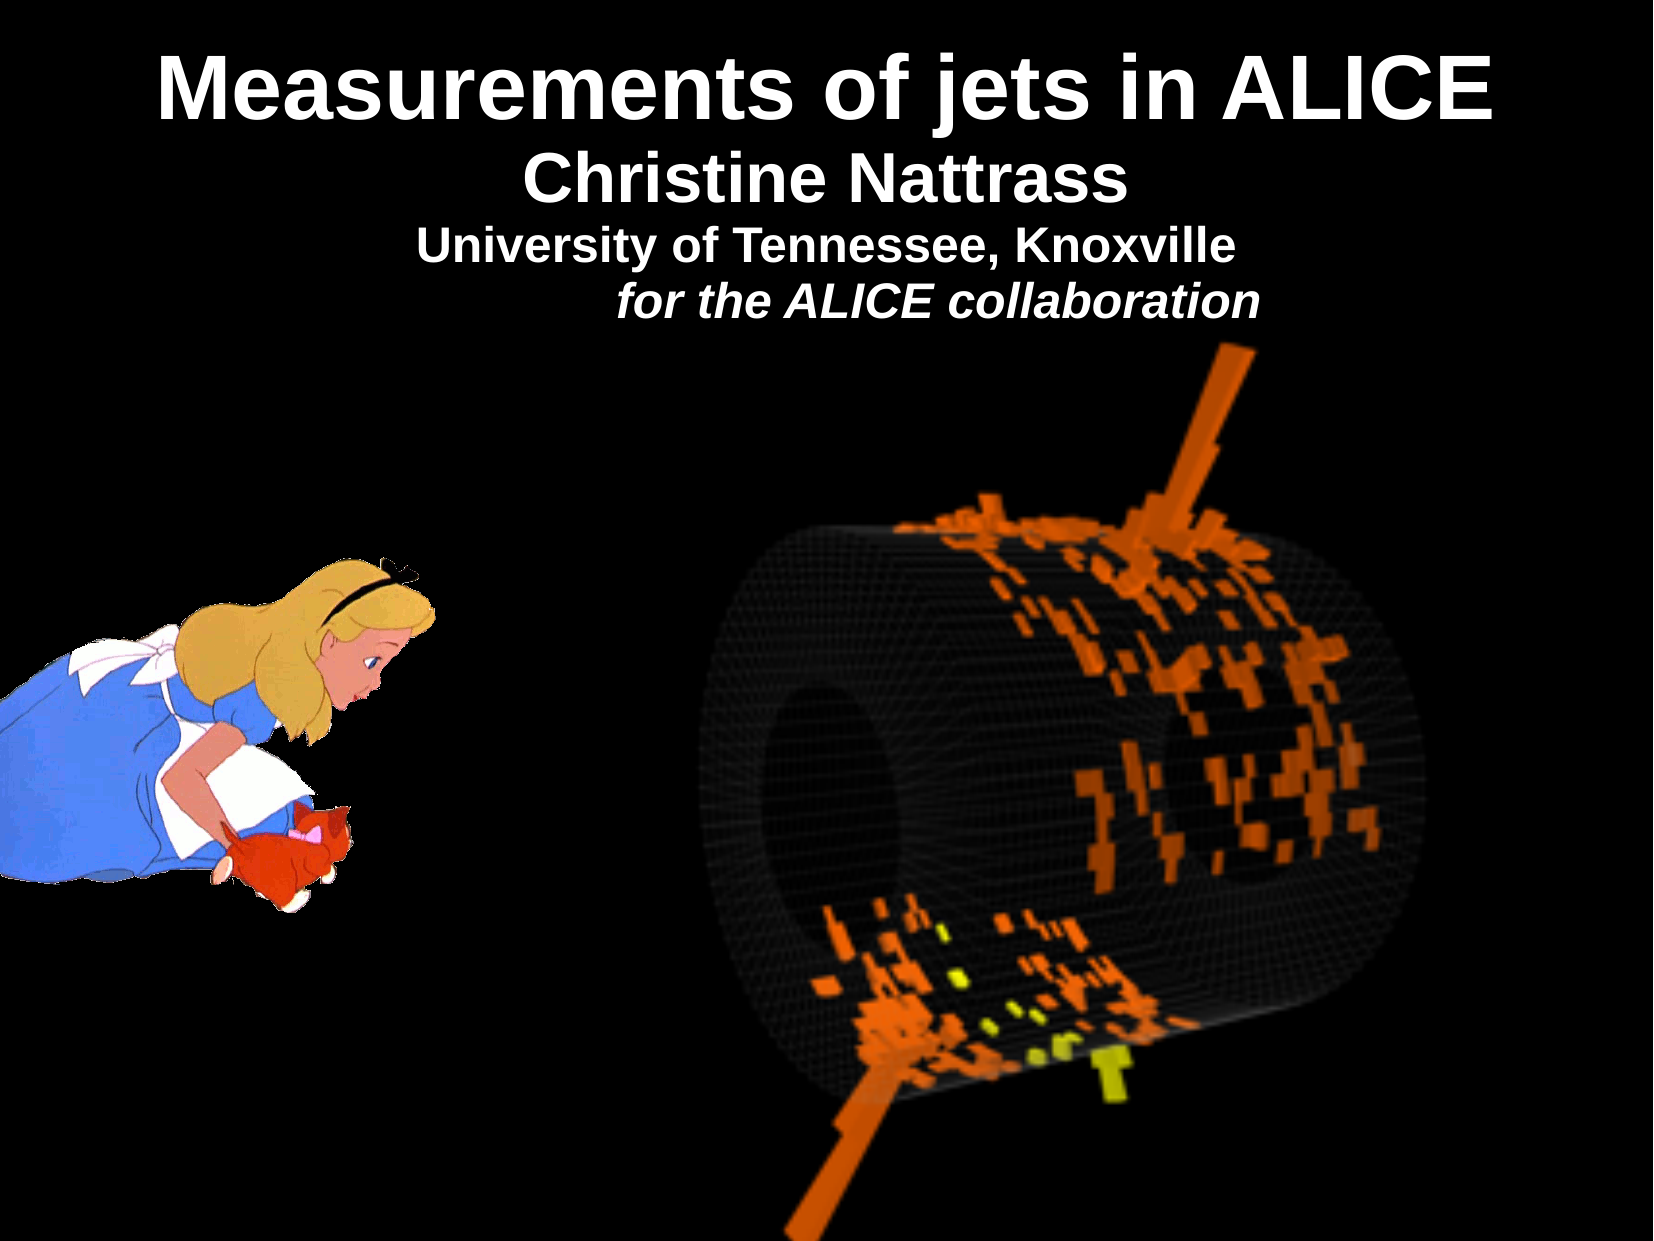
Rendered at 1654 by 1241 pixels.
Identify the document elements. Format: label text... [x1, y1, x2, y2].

text_box Measurements of jets in ALICE Christine Nattrass University of Tennessee, Knoxville for the ALICE collaboration [0, 0, 1653, 382]
picture [0, 557, 436, 913]
picture [472, 382, 1636, 1241]
